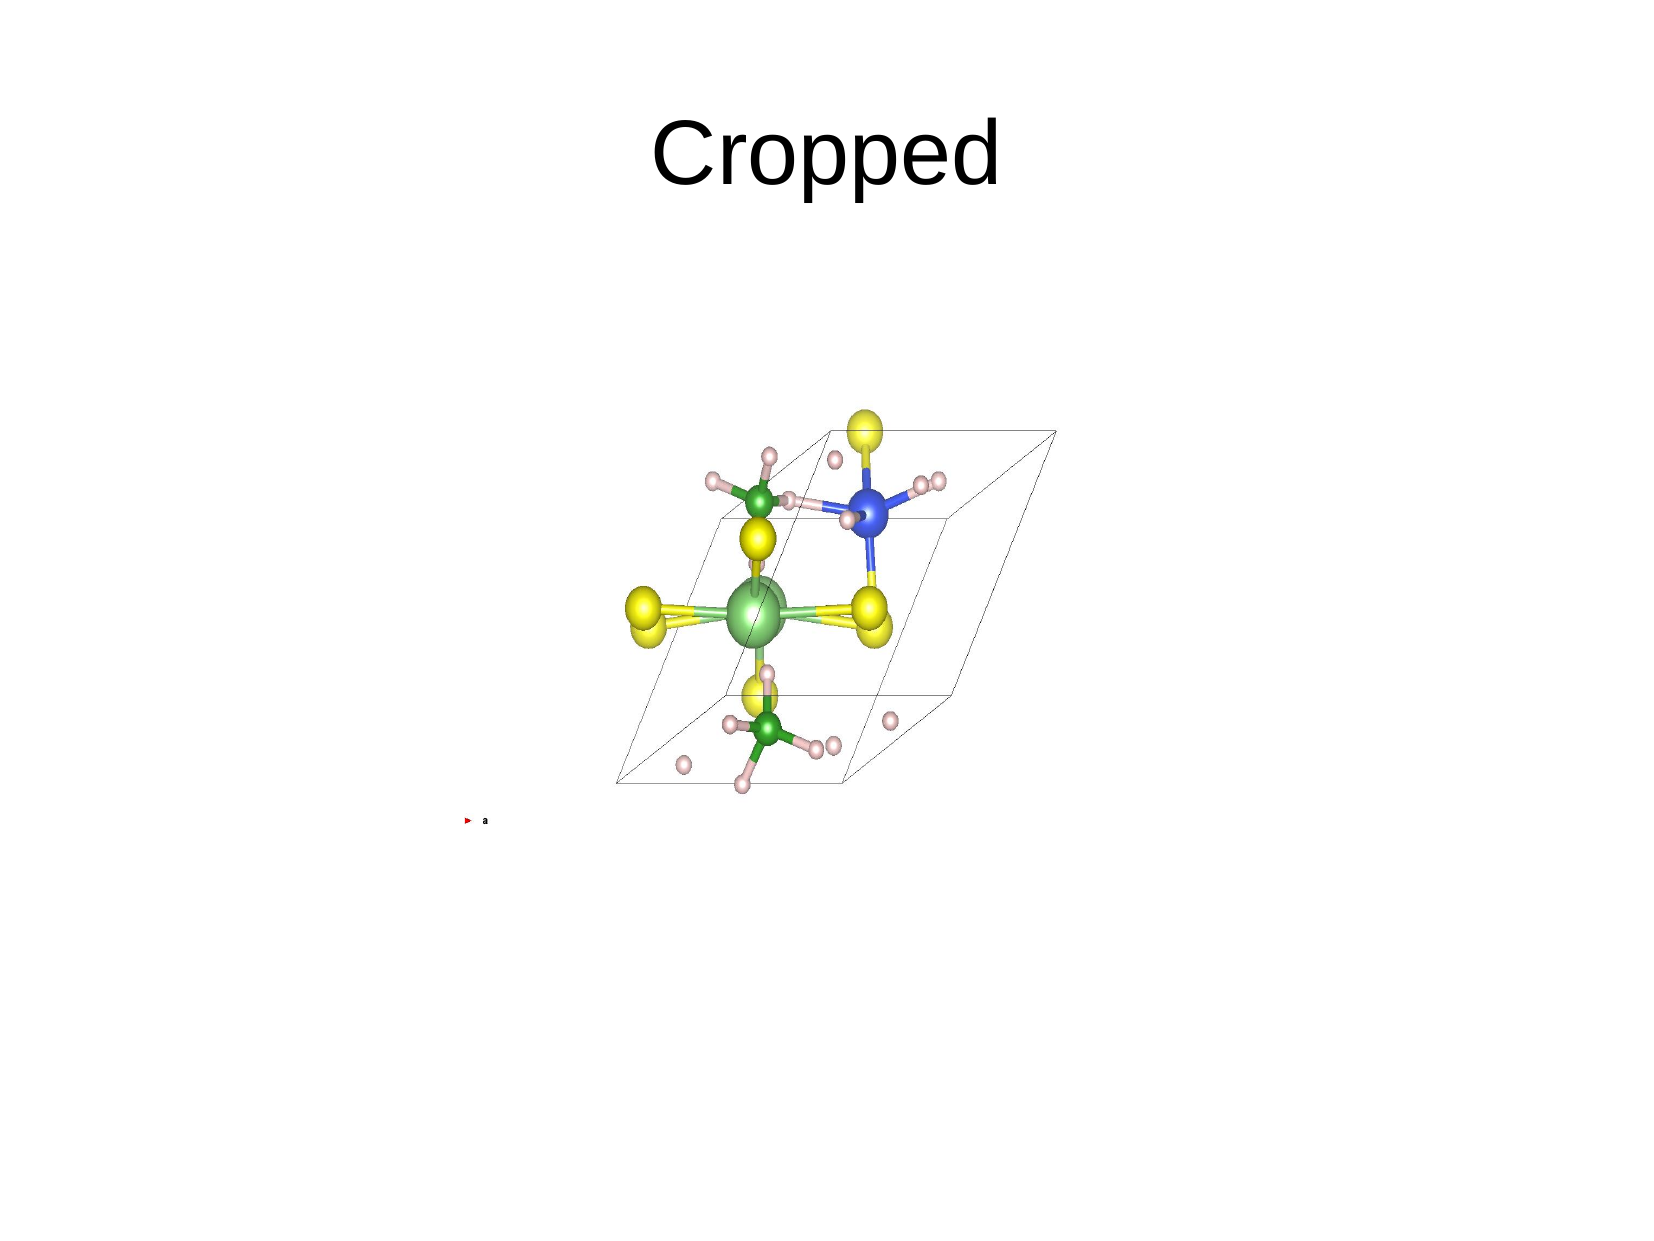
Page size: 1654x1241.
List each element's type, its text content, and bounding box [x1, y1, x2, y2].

picture [464, 330, 1200, 870]
title Cropped [82, 49, 1571, 257]
